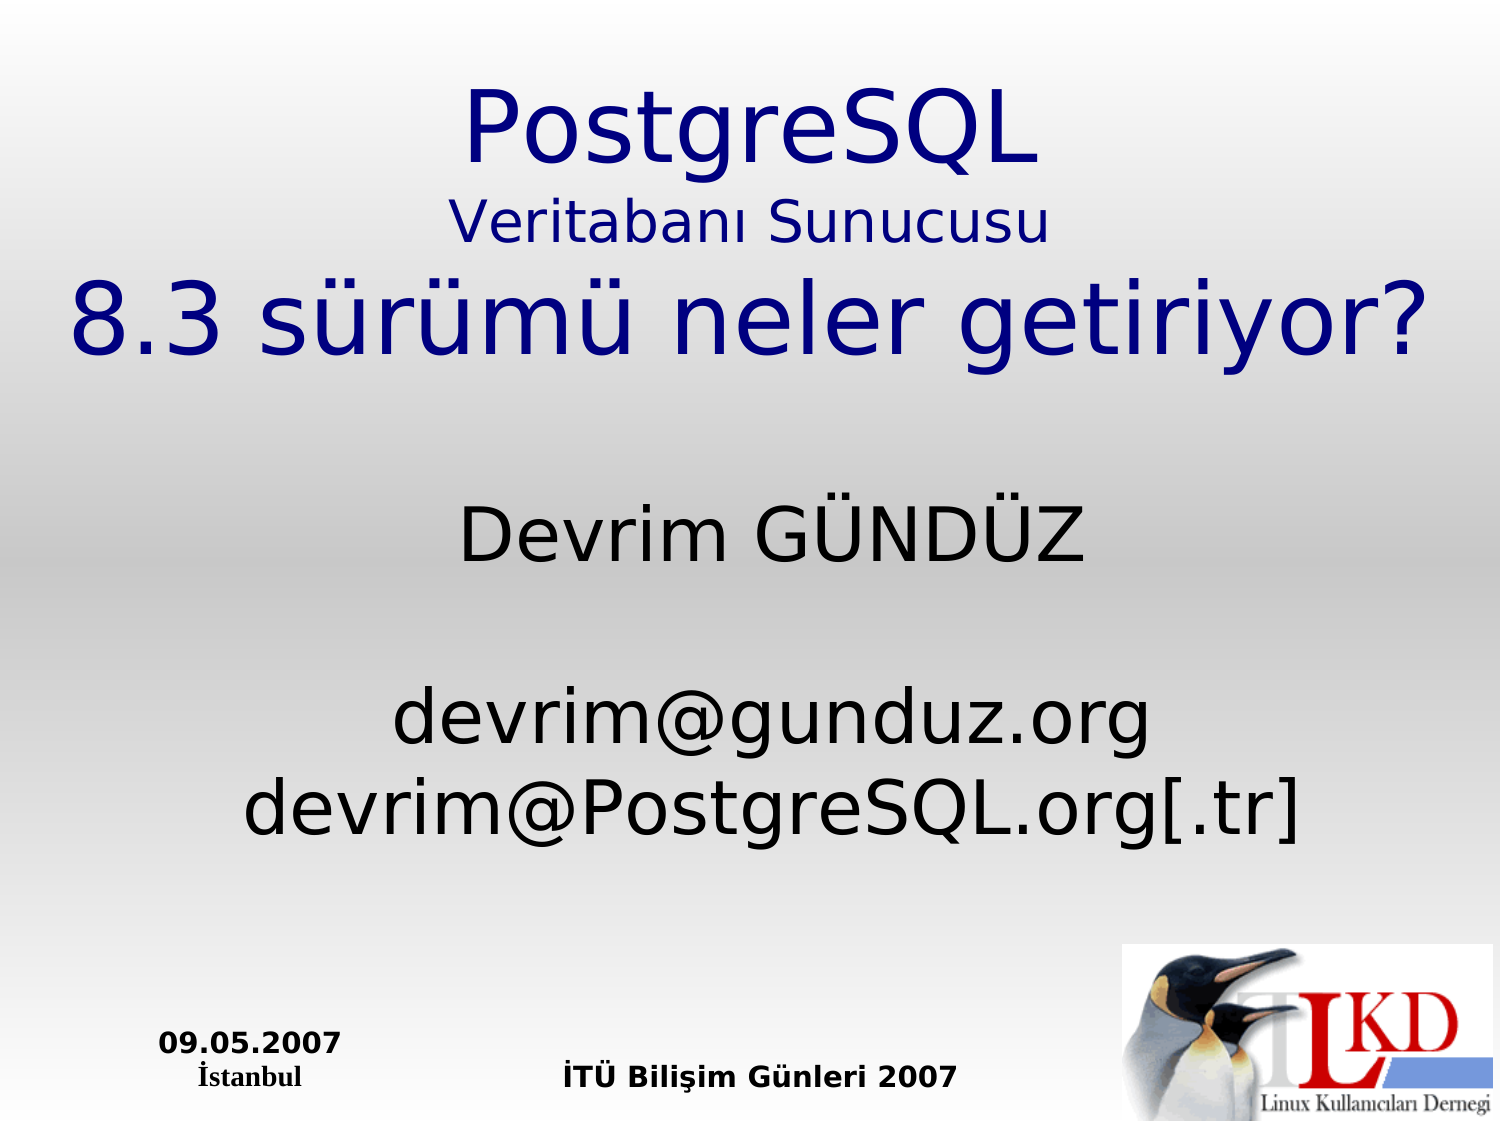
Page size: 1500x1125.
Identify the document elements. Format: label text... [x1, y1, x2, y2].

picture [1122, 944, 1493, 1121]
text_box PostgreSQL Veritabanı Sunucusu 8.3 sürümü neler getiriyor? [0, 65, 1500, 380]
text_box Devrim GÜNDÜZ devrim@gunduz.org devrim@PostgreSQL.org[.tr] [242, 401, 1284, 953]
